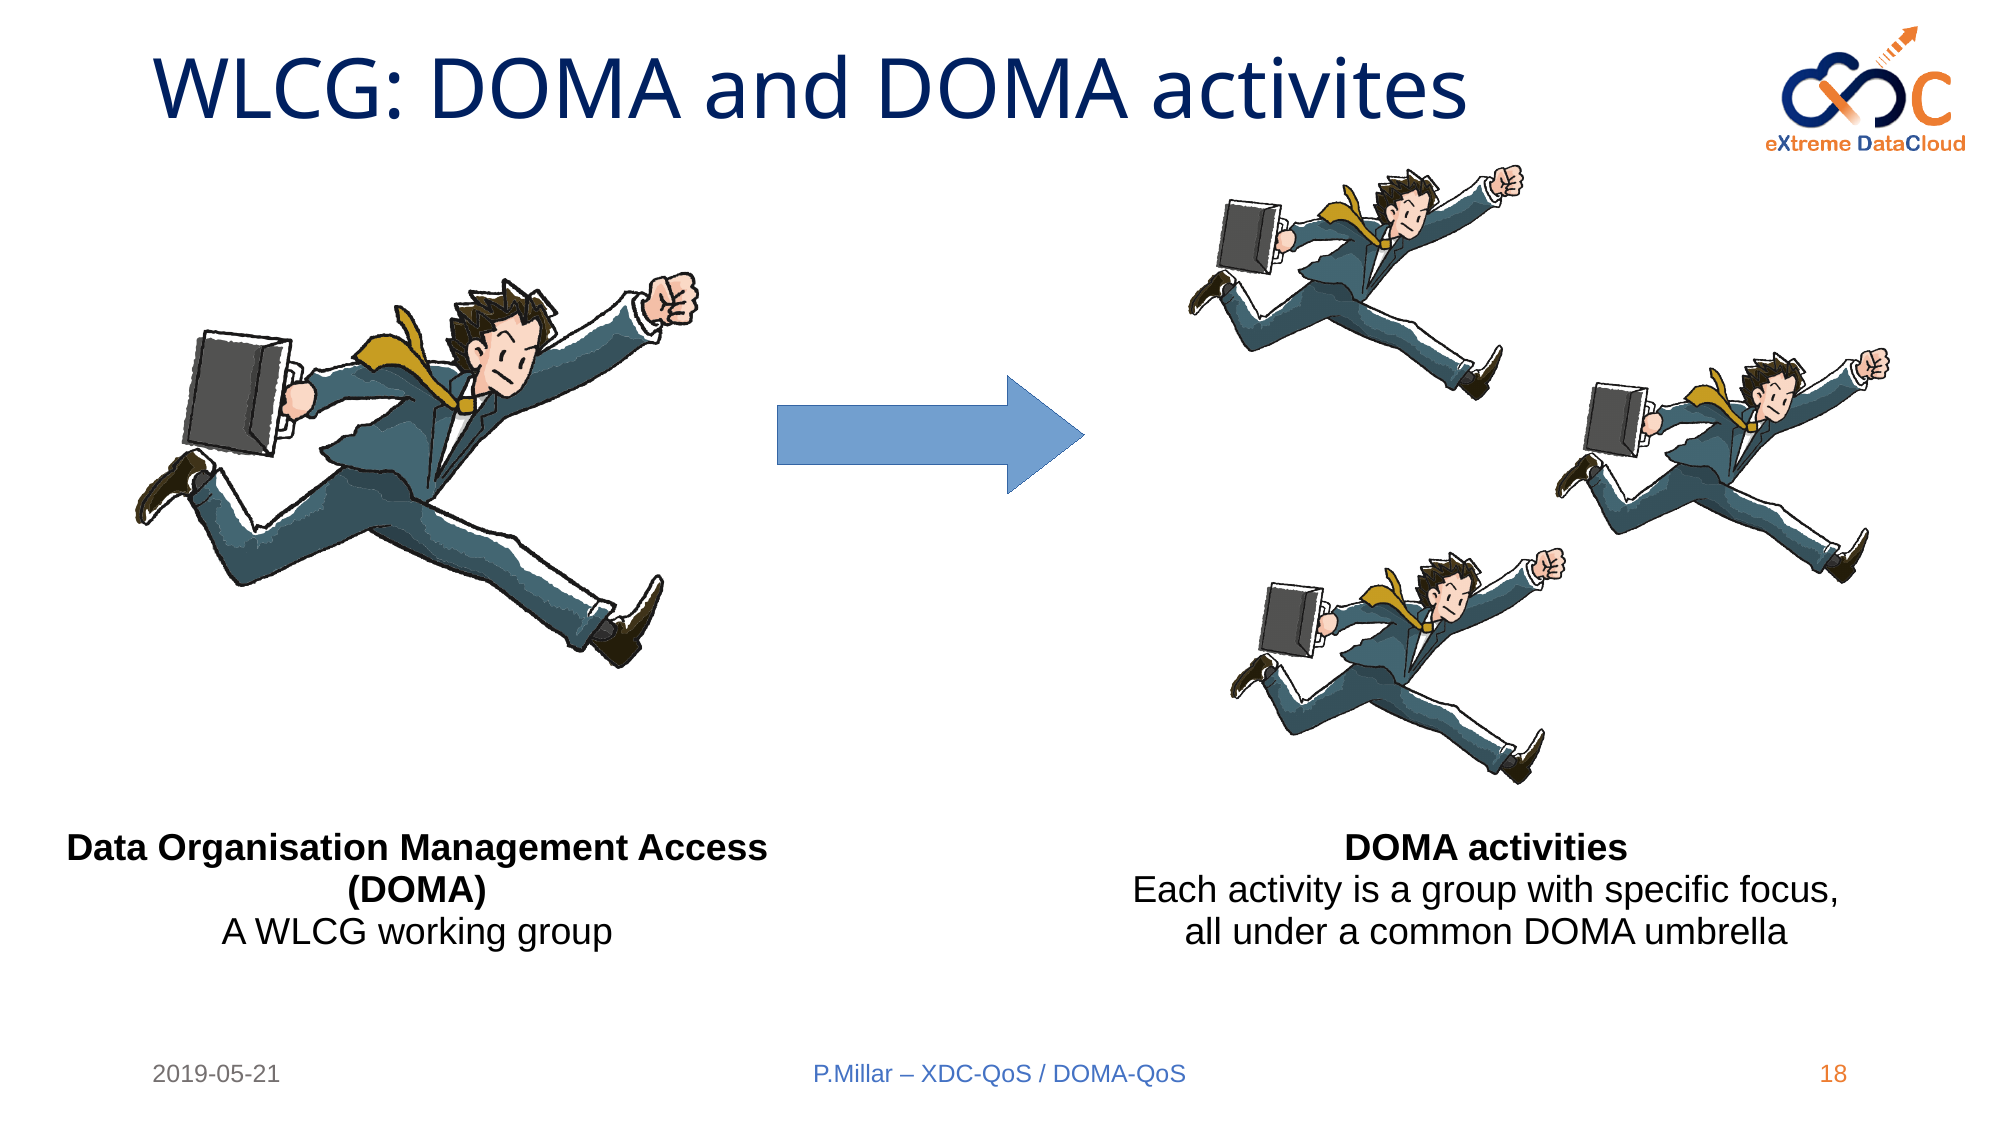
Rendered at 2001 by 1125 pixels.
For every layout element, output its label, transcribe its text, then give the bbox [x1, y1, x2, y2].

text_box DOMA activities Each activity is a group with specific focus, all under a common DOMA umbrella [1114, 819, 1859, 975]
slide_number <number> [1412, 1042, 1863, 1103]
slide_number 2019-05-21 [137, 1042, 588, 1103]
picture [1740, 18, 1985, 170]
title WLCG: DOMA and DOMA activites [137, 18, 1777, 152]
picture [1229, 346, 1891, 786]
footer P.Millar – XDC-QoS / DOMA-QoS [662, 1042, 1338, 1103]
picture [1187, 163, 1525, 402]
picture [133, 269, 701, 671]
text_box [777, 375, 1085, 494]
text_box Data Organisation Management Access (DOMA) A WLCG working group [45, 819, 790, 975]
